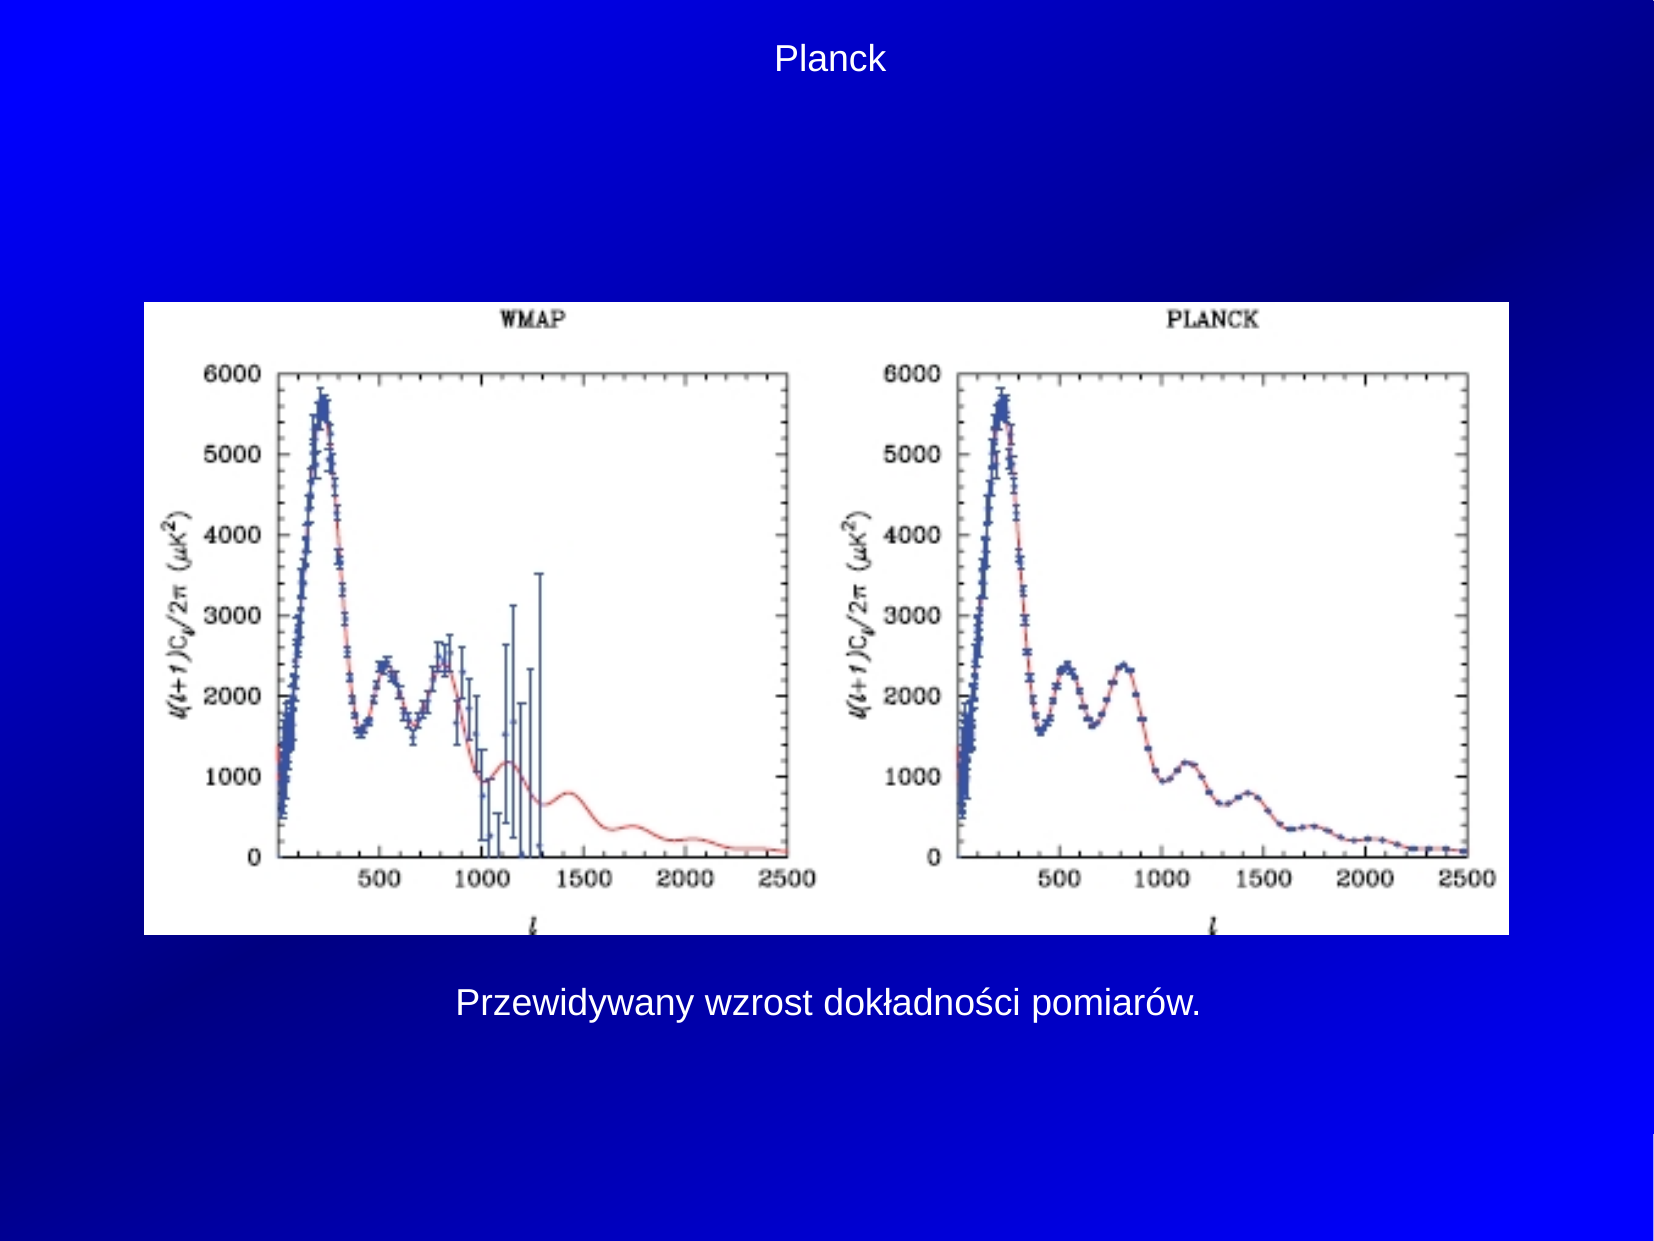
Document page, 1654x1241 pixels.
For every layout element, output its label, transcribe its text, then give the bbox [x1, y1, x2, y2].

text_box Planck [759, 30, 902, 88]
picture [144, 302, 1509, 935]
text_box Przewidywany wzrost dokładności pomiarów. [440, 974, 1217, 1032]
